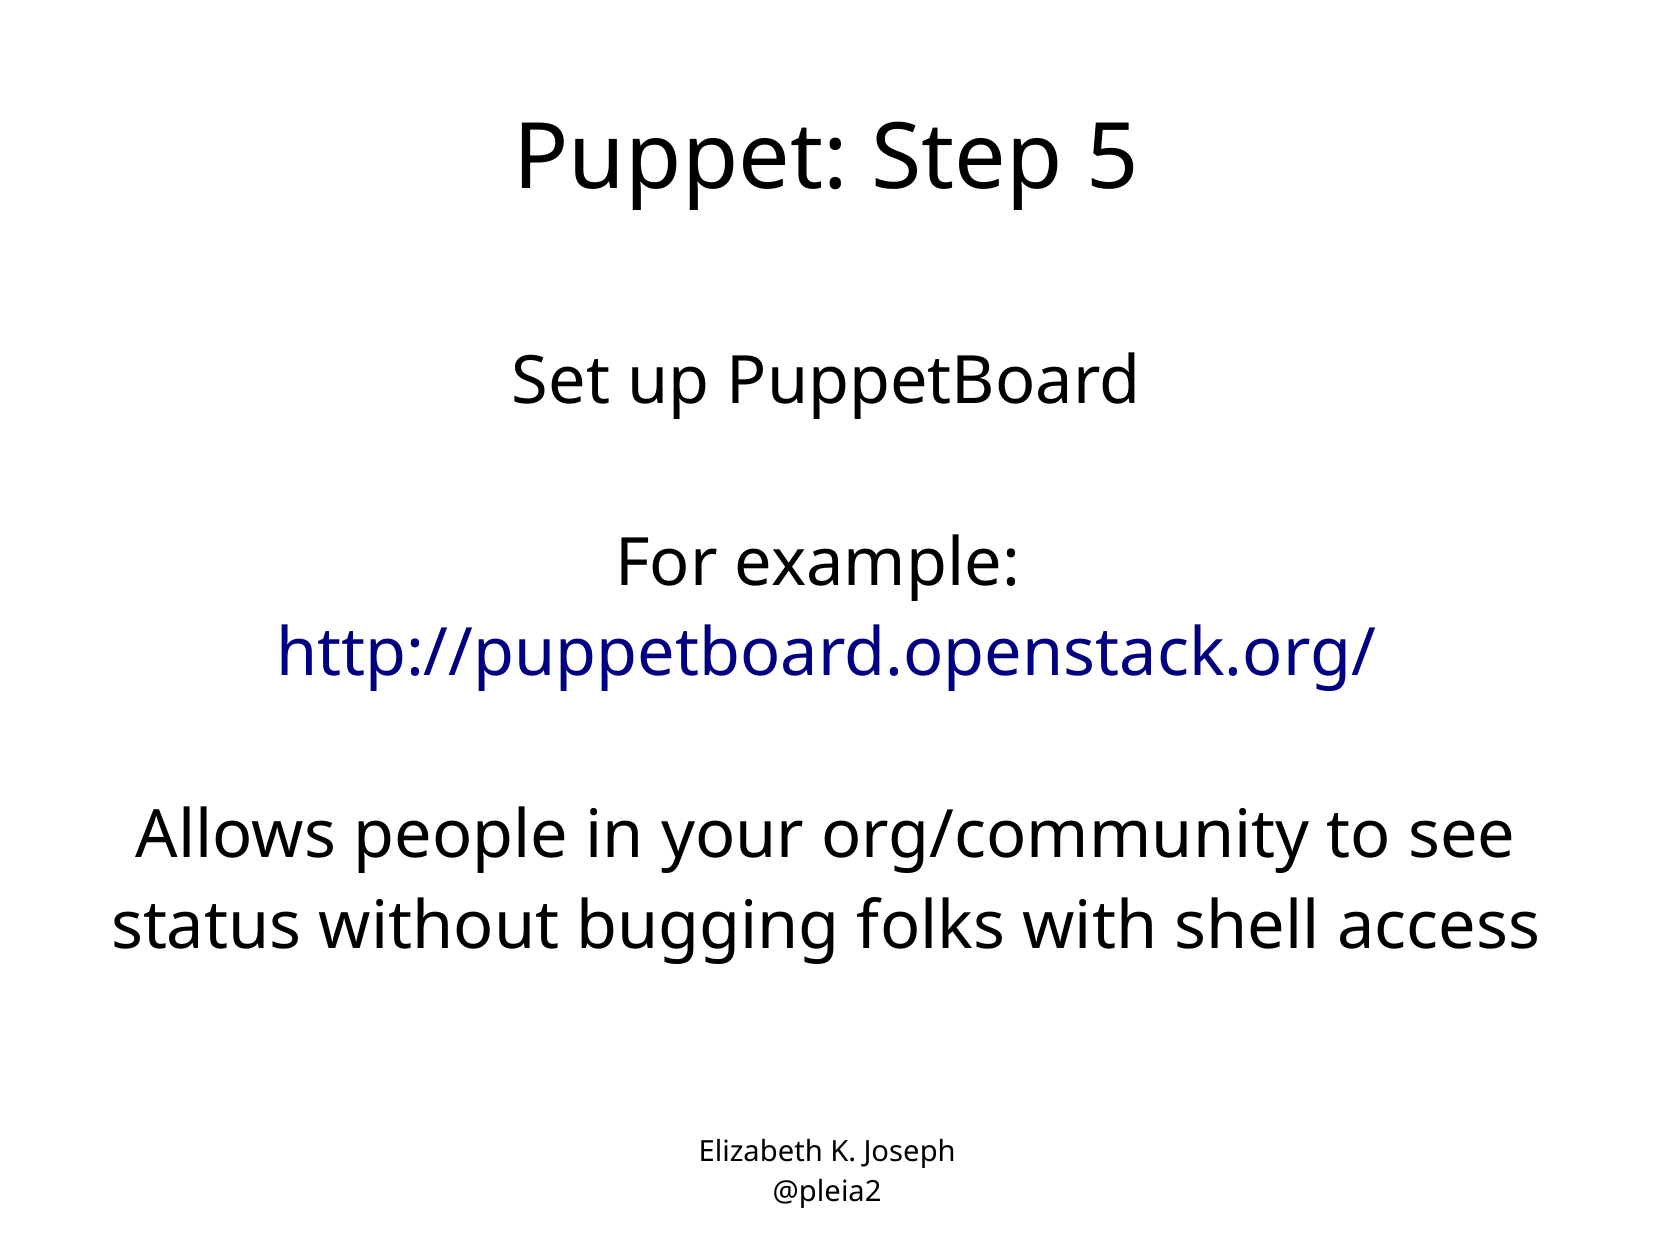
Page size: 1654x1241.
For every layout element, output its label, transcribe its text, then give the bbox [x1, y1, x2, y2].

subtitle Set up PuppetBoard For example: http://puppetboard.openstack.org/ Allows people in your org/community to see status without bugging folks with shell access [82, 290, 1571, 1010]
title Puppet: Step 5 [82, 49, 1571, 257]
